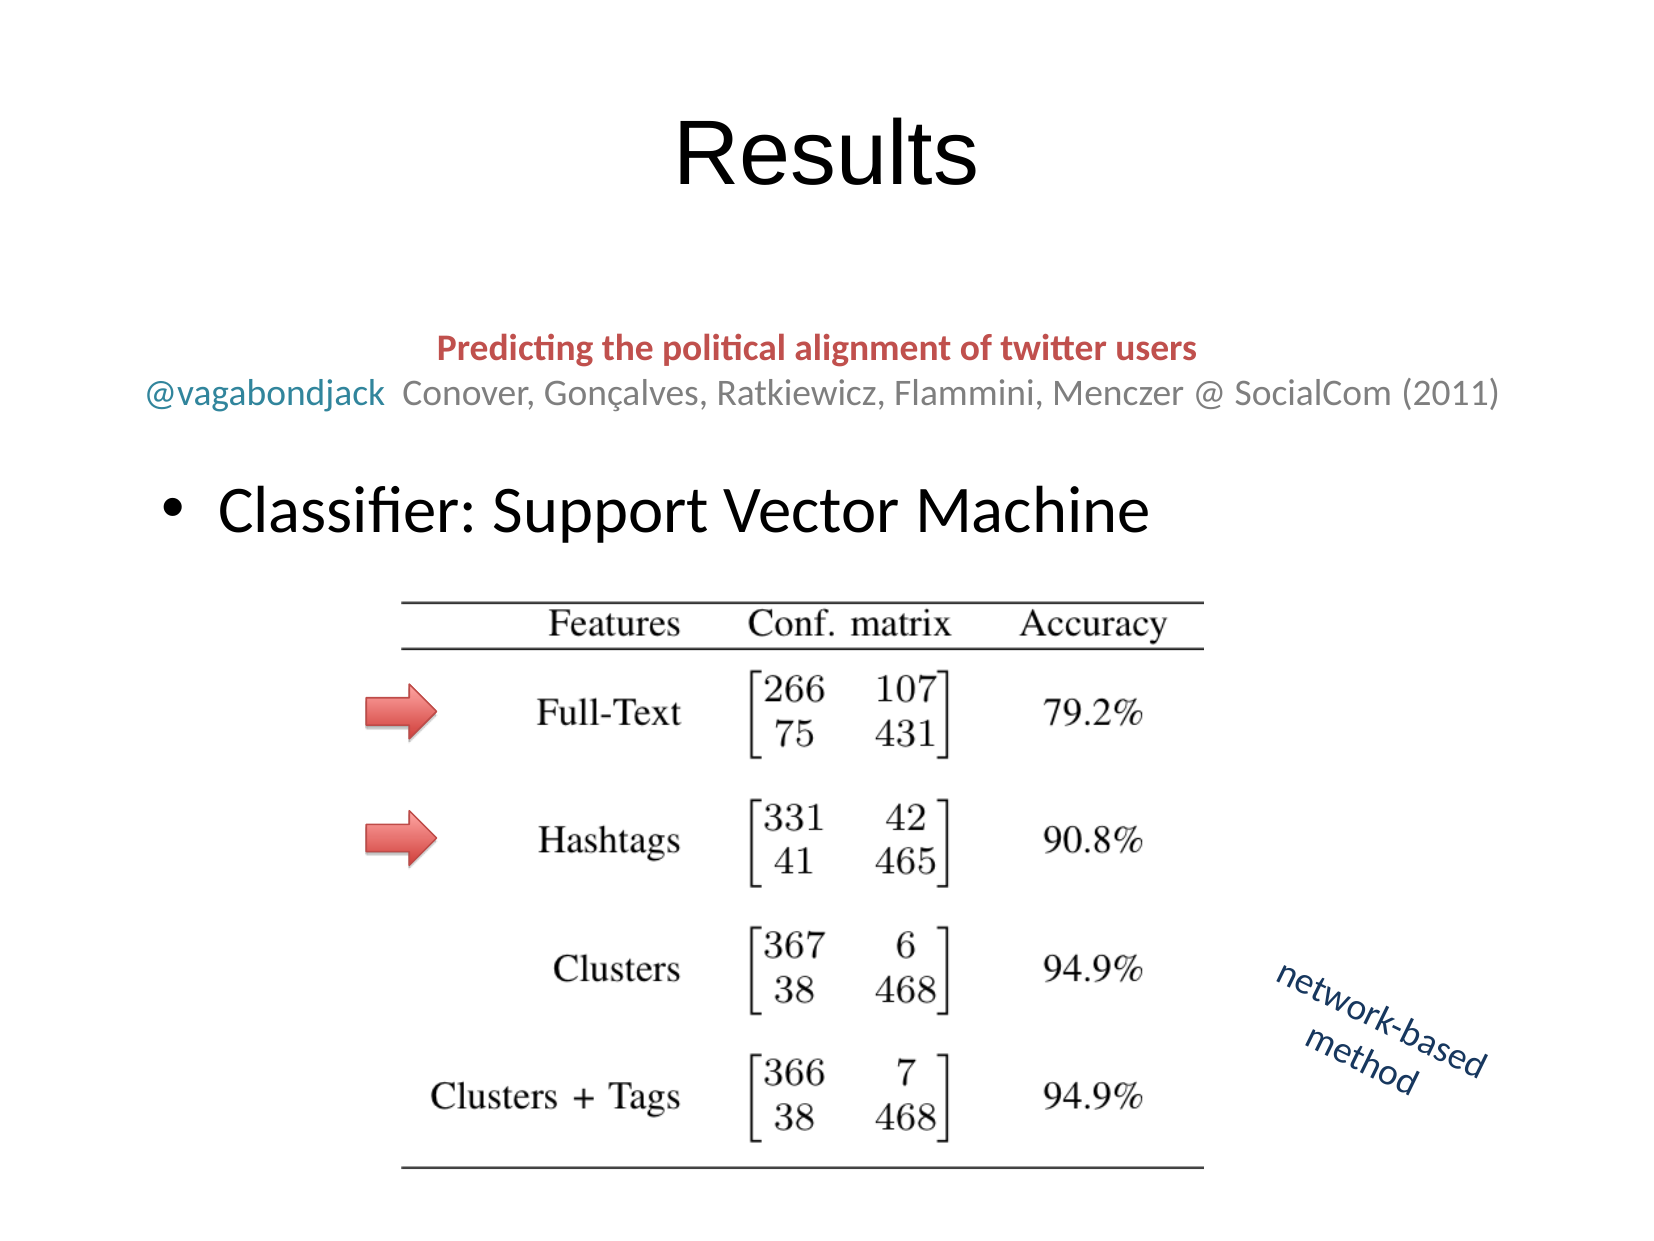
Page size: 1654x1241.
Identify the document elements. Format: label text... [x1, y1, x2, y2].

picture [401, 595, 1204, 1173]
text_box [366, 684, 437, 739]
text_box network-based method [1209, 921, 1537, 1154]
title Results [82, 49, 1571, 257]
text_box Predicting the political alignment of twitter users @vagabondjack Conover, Gonçalves, Ratkiewicz, Flammini, Menczer @ SocialCom (2011) [71, 316, 1572, 421]
text_box [366, 810, 437, 866]
list Classifier: Support Vector Machine [146, 458, 1497, 556]
